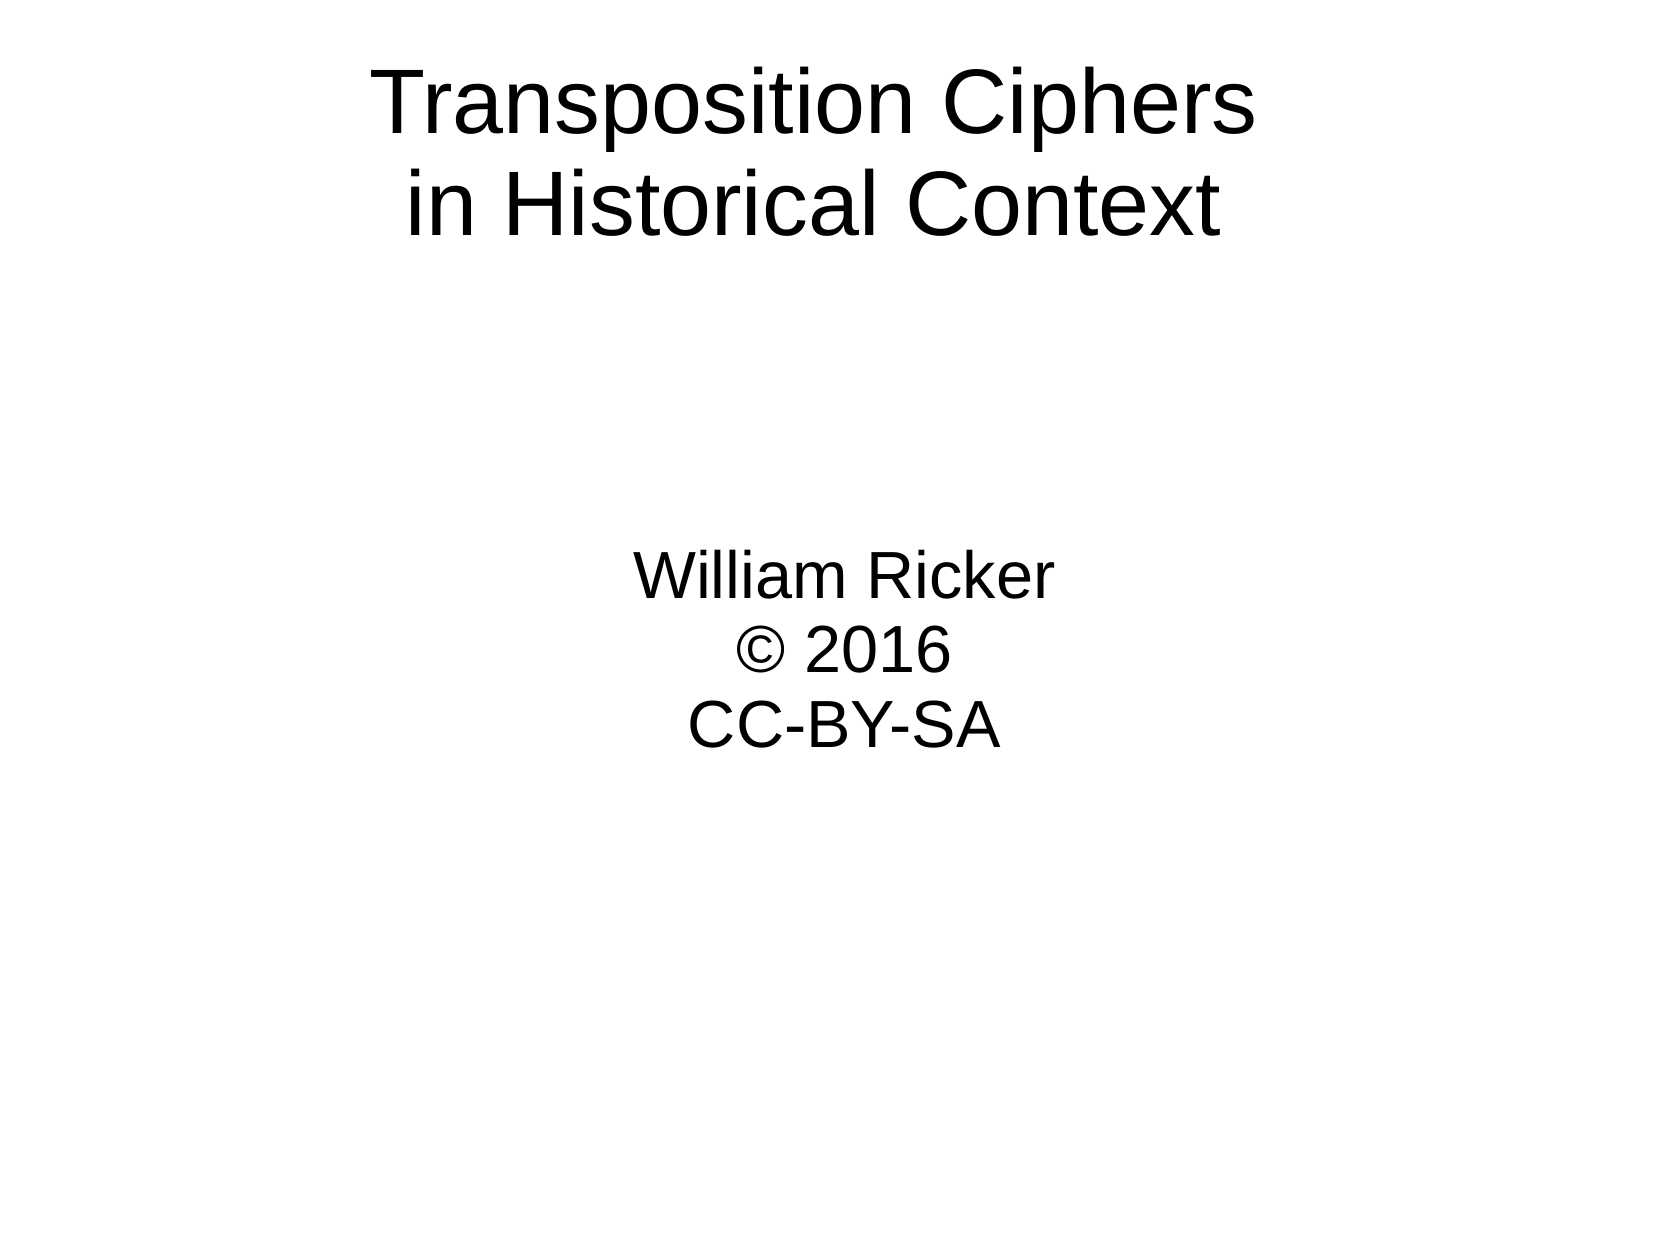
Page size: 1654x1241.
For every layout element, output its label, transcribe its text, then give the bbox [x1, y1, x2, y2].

subtitle William Ricker © 2016 CC-BY-SA [82, 290, 1571, 1010]
title Transposition Ciphers in Historical Context [82, 49, 1571, 257]
